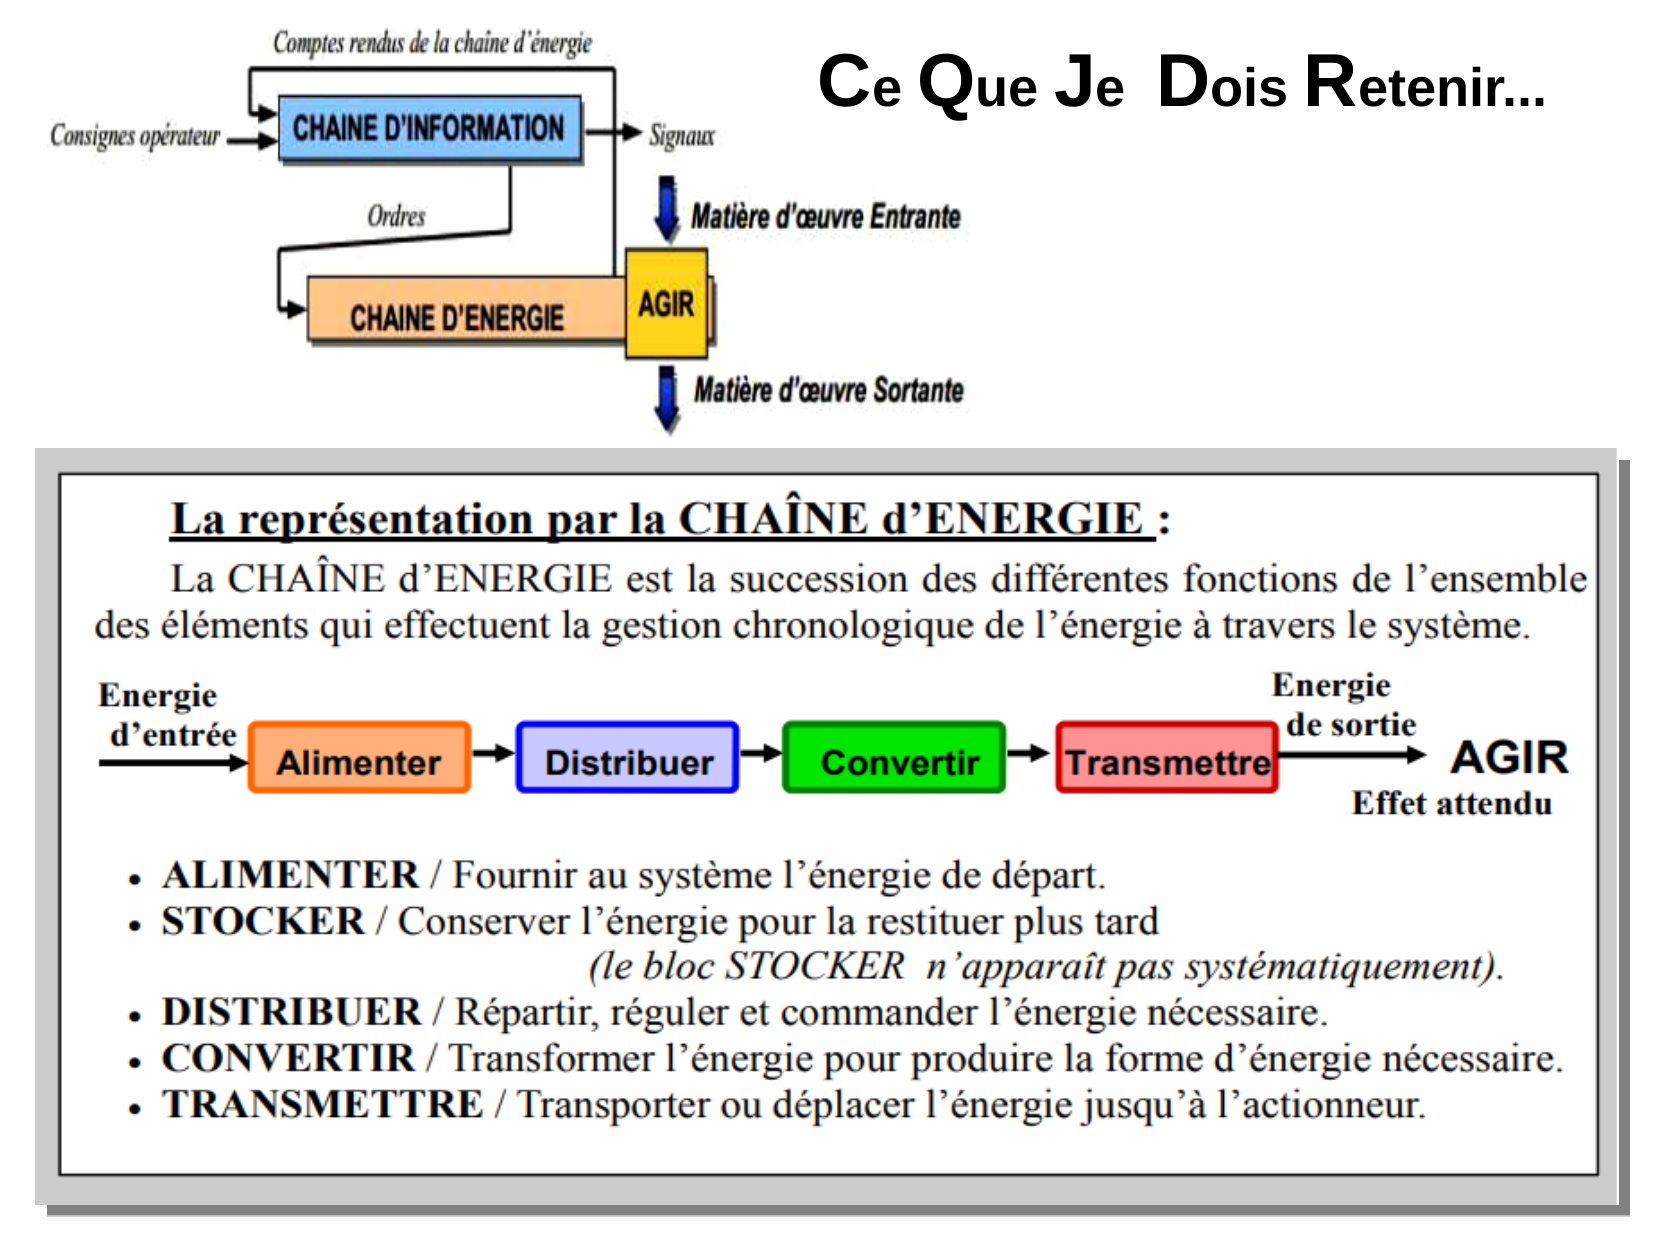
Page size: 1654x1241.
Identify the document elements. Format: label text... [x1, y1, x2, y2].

text_box Ce Que Je Dois Retenir... [803, 31, 1592, 130]
picture [35, 448, 1619, 1205]
picture [47, 27, 973, 438]
